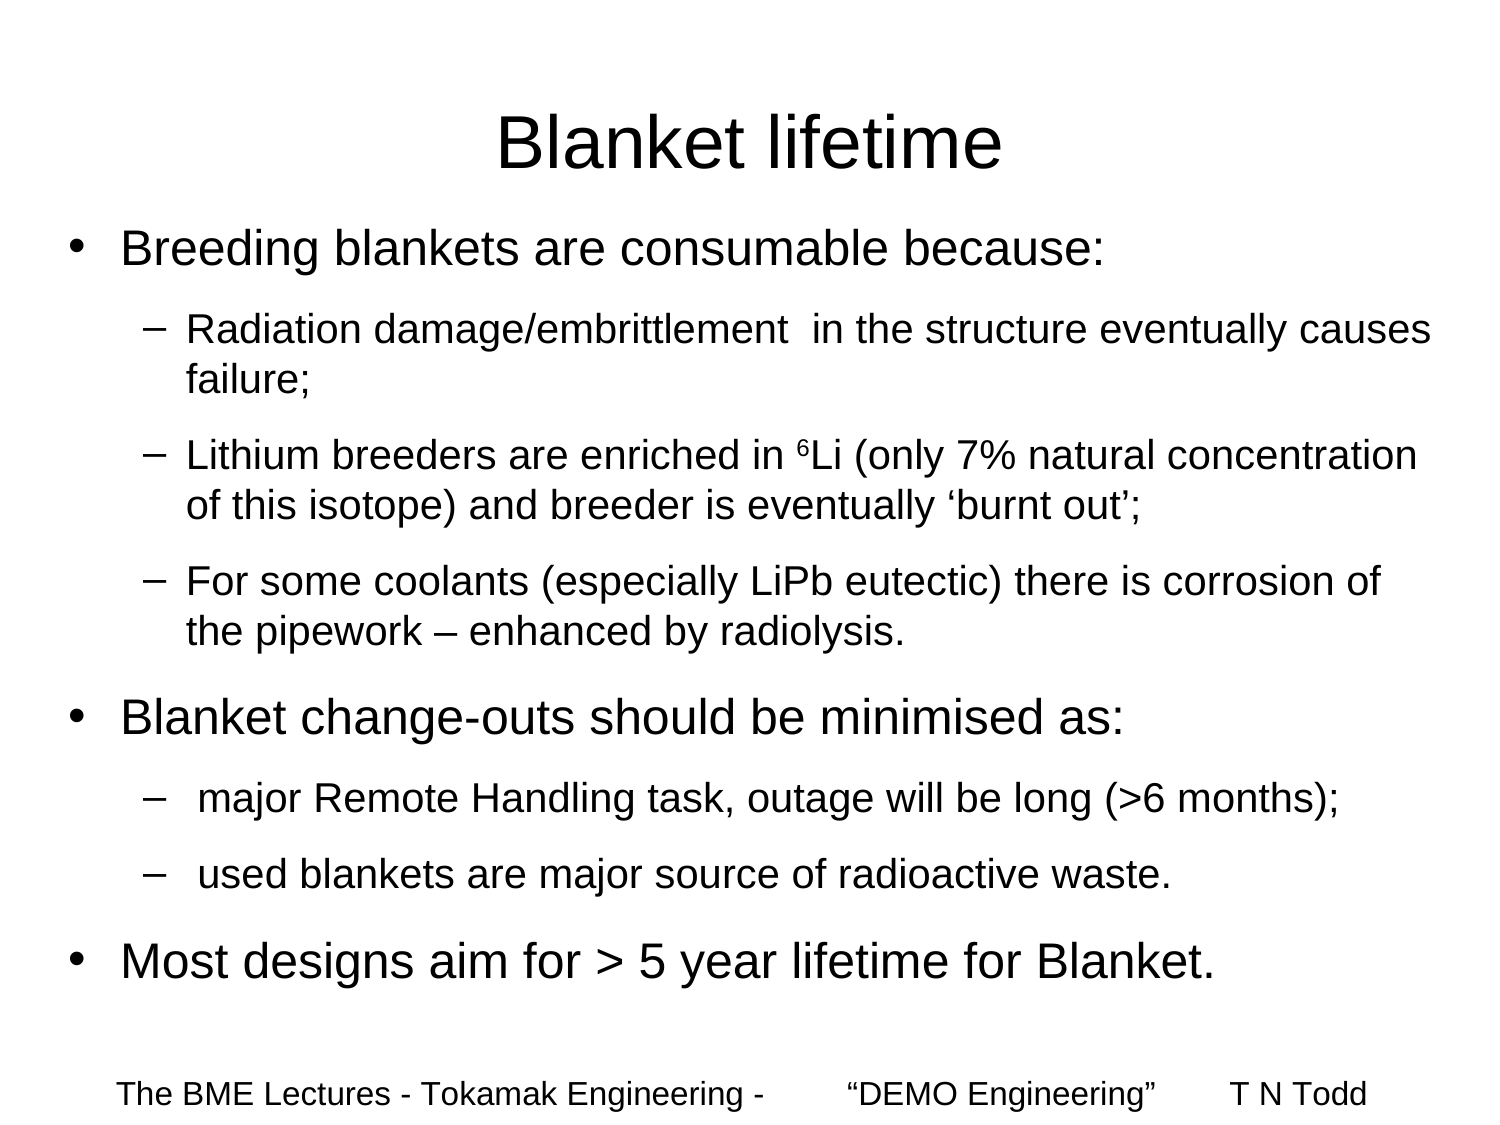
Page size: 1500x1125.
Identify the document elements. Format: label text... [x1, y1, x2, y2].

text_box Blanket lifetime [75, 45, 1426, 208]
text_box Breeding blankets are consumable because: Radiation damage/embrittlement in the structure eventually causes failure; Lithium breeders are enriched in 6Li (only 7% natural concentration of this isotope) and breeder is eventually ‘burnt out’; For some coolants (especially LiPb eutectic) there is corrosion of the pipework – enhanced by radiolysis. Blanket change-outs should be minimised as: major Remote Handling task, outage will be long (>6 months); used blankets are major source of radioactive waste. Most designs aim for > 5 year lifetime for Blanket. [53, 208, 1459, 1006]
